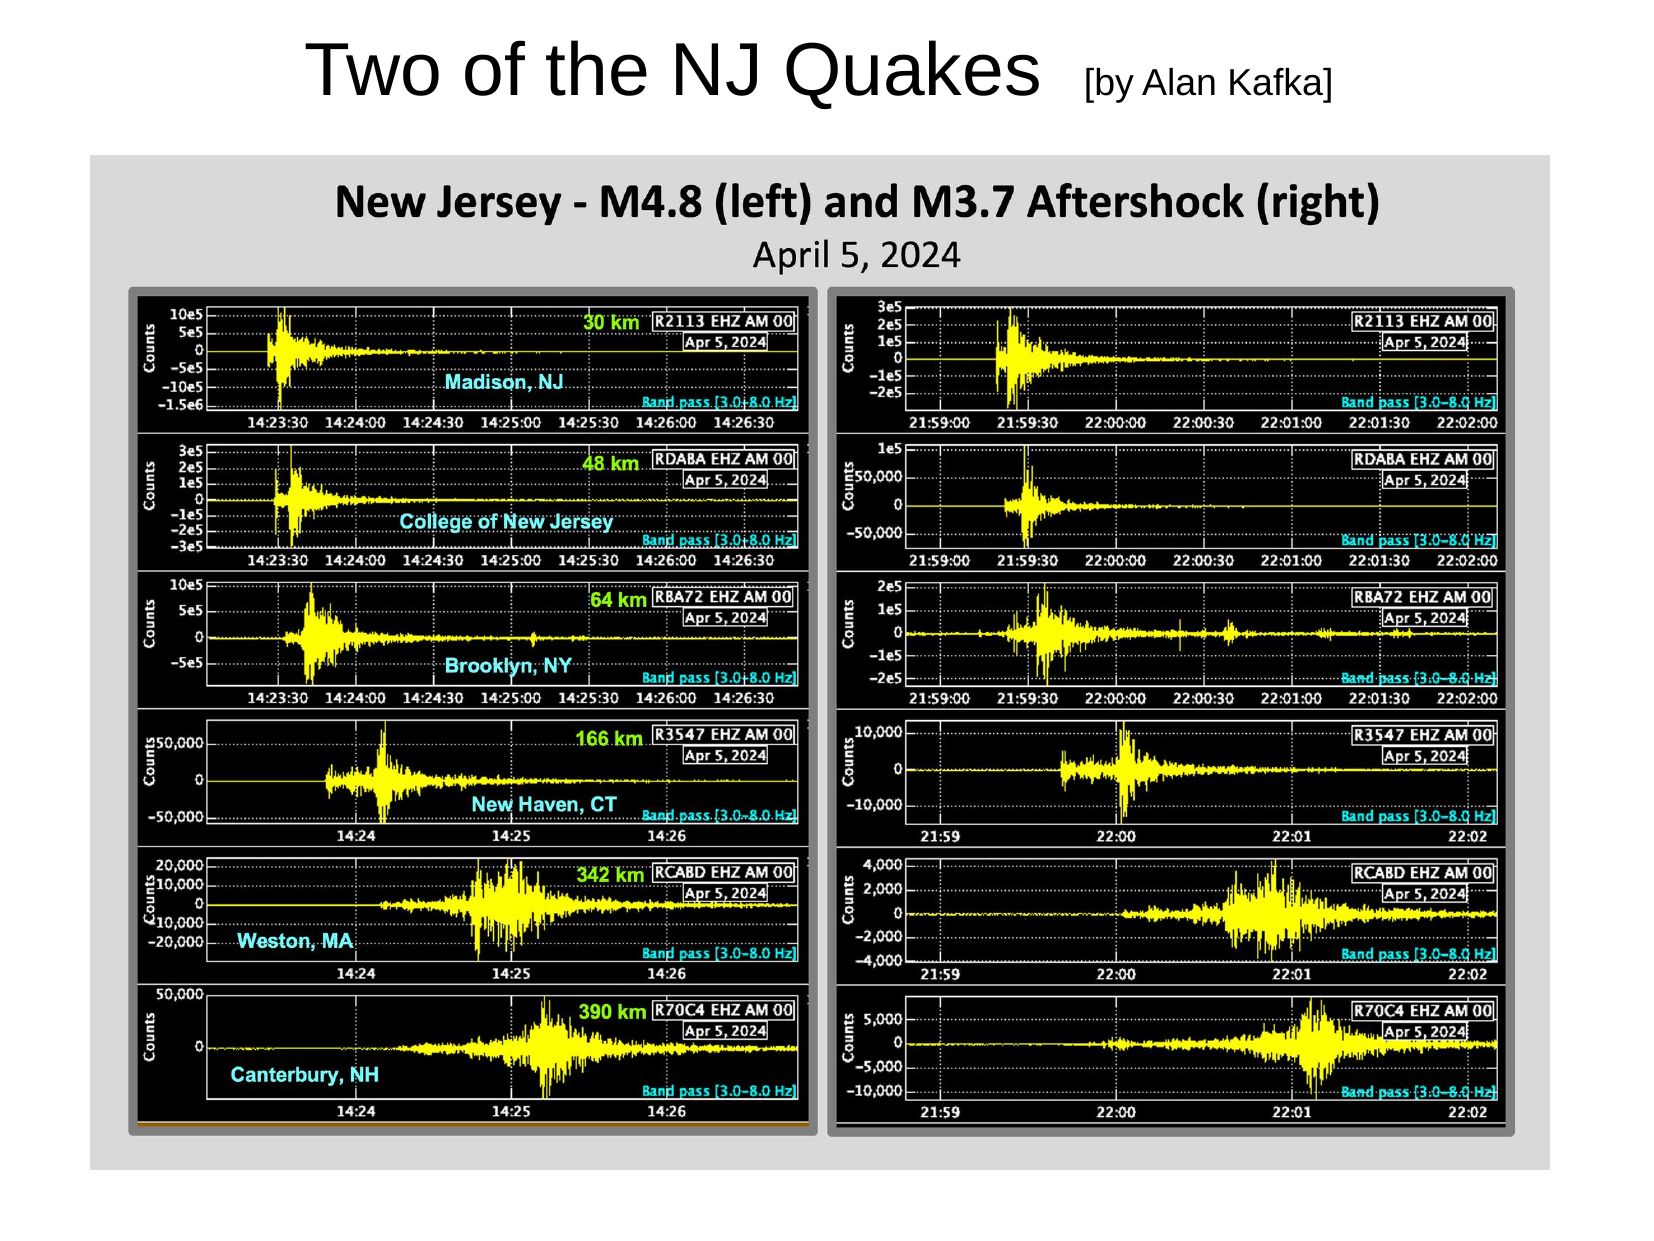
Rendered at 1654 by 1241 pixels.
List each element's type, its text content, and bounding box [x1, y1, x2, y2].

title Two of the NJ Quakes [by Alan Kafka] [75, 19, 1564, 121]
picture [90, 155, 1550, 1171]
